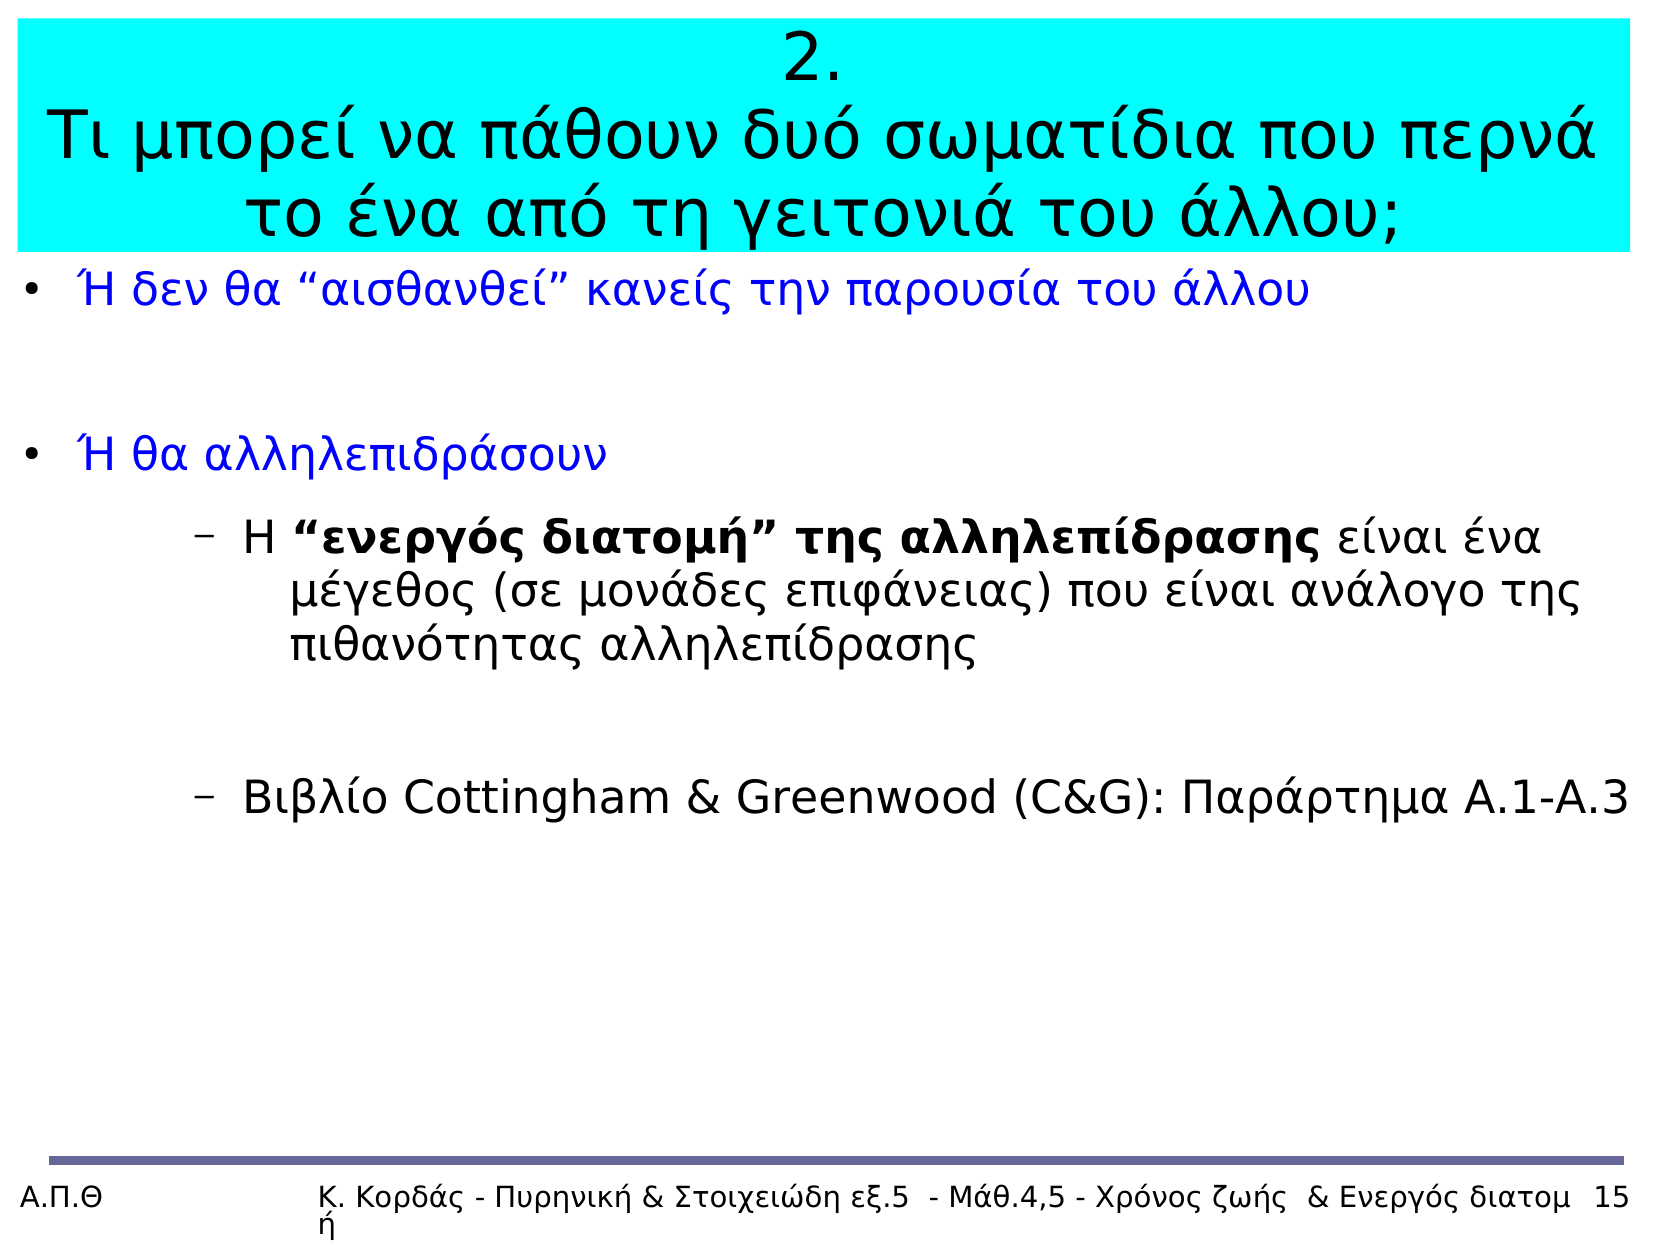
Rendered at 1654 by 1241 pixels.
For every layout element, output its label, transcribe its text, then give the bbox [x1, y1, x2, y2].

list Ή δεν θα “αισθανθεί” κανείς την παρουσία του άλλου Ή θα αλληλεπιδράσουν Η “ενεργός διατομή” της αλληλεπίδρασης είναι ένα μέγεθος (σε μονάδες επιφάνειας) που είναι ανάλογο της πιθανότητας αλληλεπίδρασης Βιβλίο Cottingham & Greenwood (C&G): Παράρτημα Α.1-Α.3 [5, 179, 1642, 1029]
title 2. Τι μπορεί να πάθουν δυό σωματίδια που περνά το ένα από τη γειτονιά του άλλου; [17, 18, 1631, 179]
